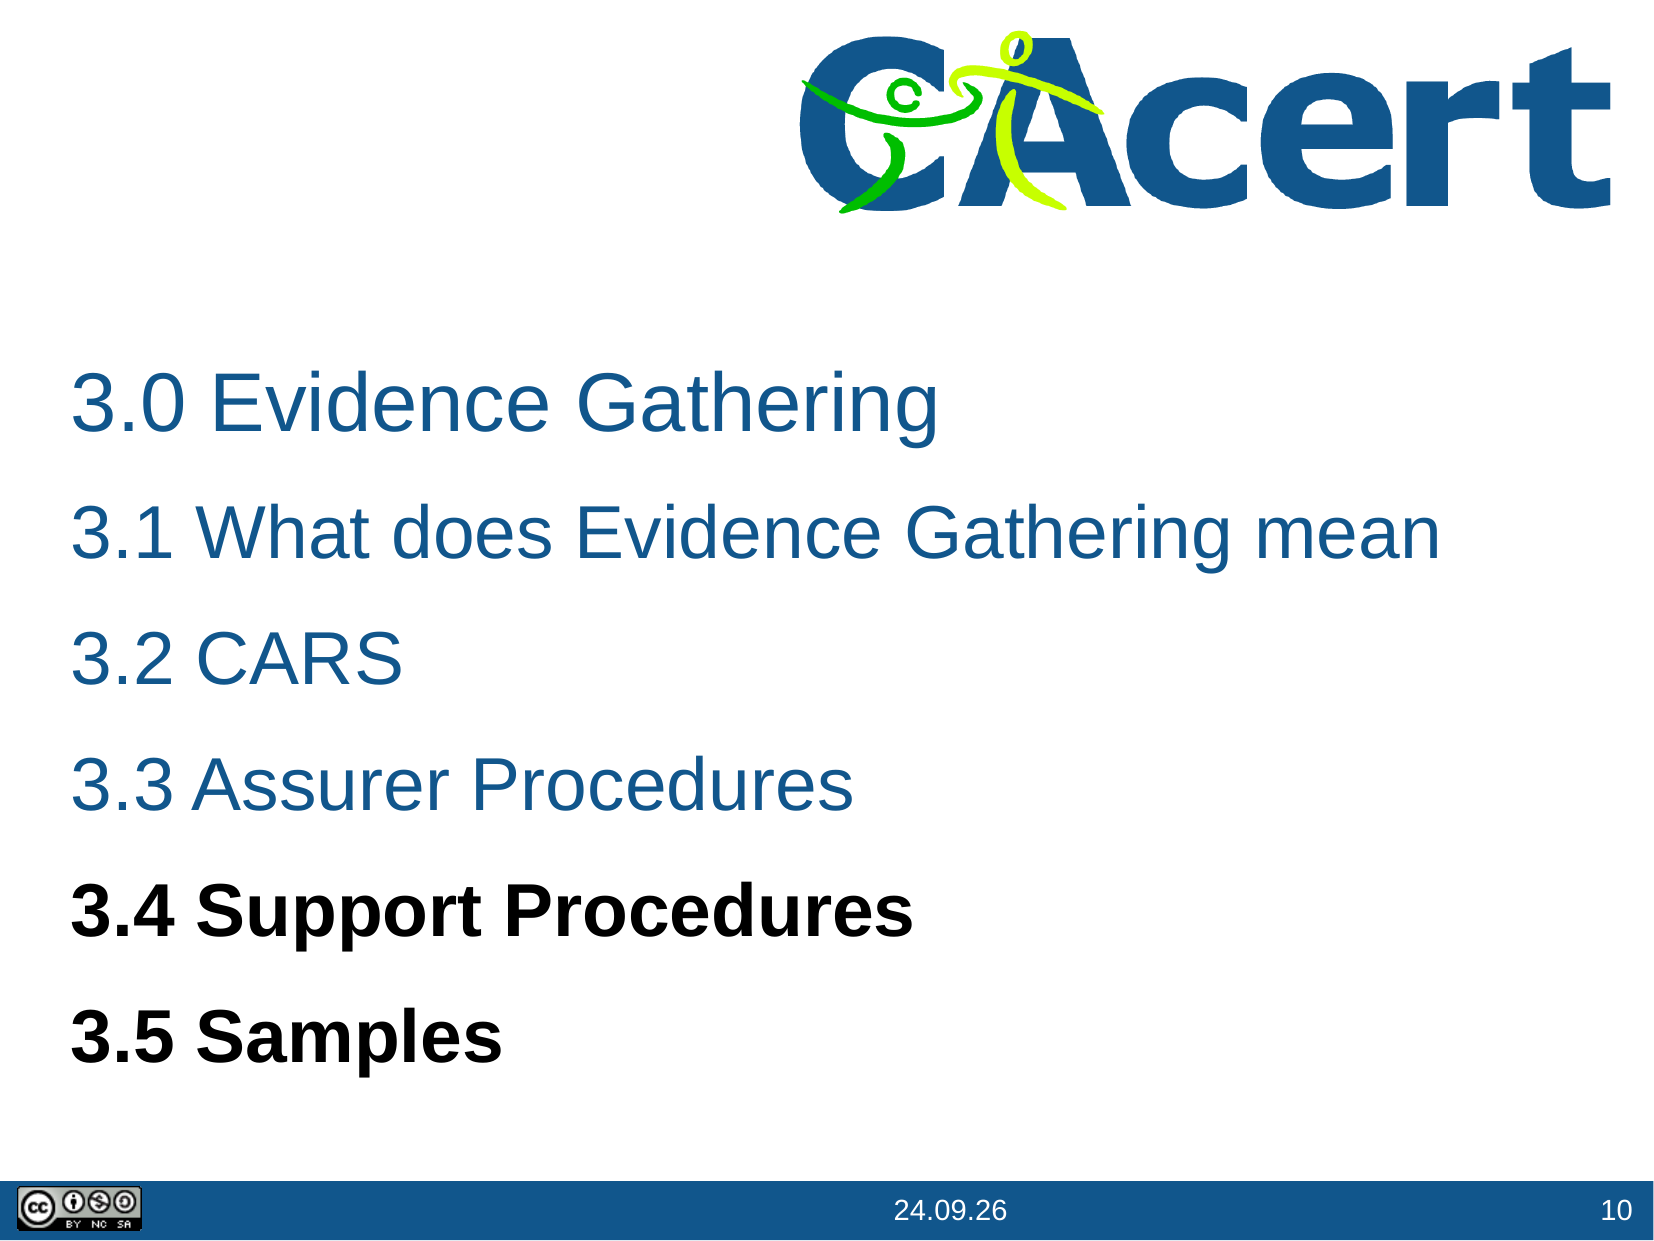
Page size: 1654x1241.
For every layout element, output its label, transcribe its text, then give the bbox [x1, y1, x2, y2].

picture [797, 27, 1613, 215]
title 3.0 Evidence Gathering 3.1 What does Evidence Gathering mean 3.2 CARS 3.3 Assurer Procedures 3.4 Support Procedures 3.5 Samples [70, 265, 1560, 1123]
picture [17, 1186, 142, 1231]
